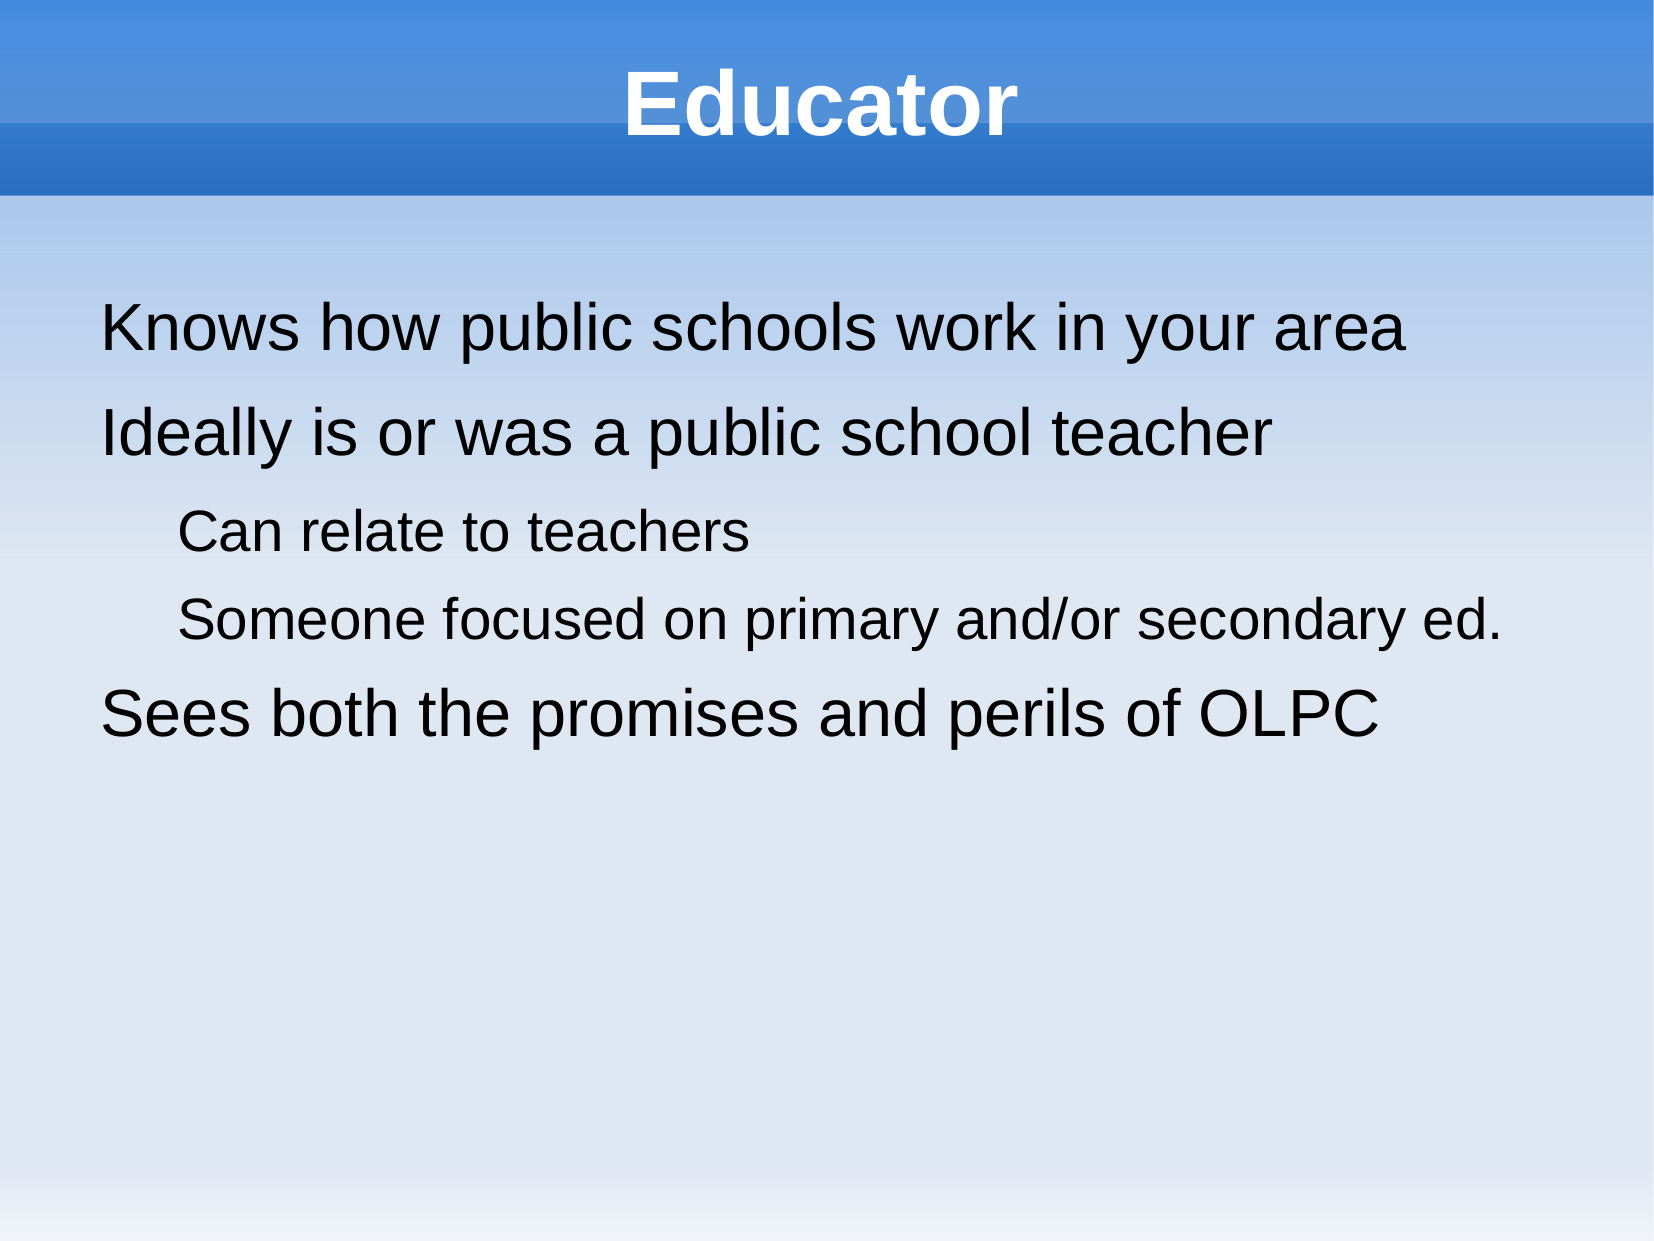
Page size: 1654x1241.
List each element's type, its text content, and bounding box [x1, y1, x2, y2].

picture [0, 0, 1654, 1241]
title Educator [76, 7, 1565, 200]
list Knows how public schools work in your area Ideally is or was a public school teacher Can relate to teachers Someone focused on primary and/or secondary ed. Sees both the promises and perils of OLPC [82, 290, 1571, 1094]
